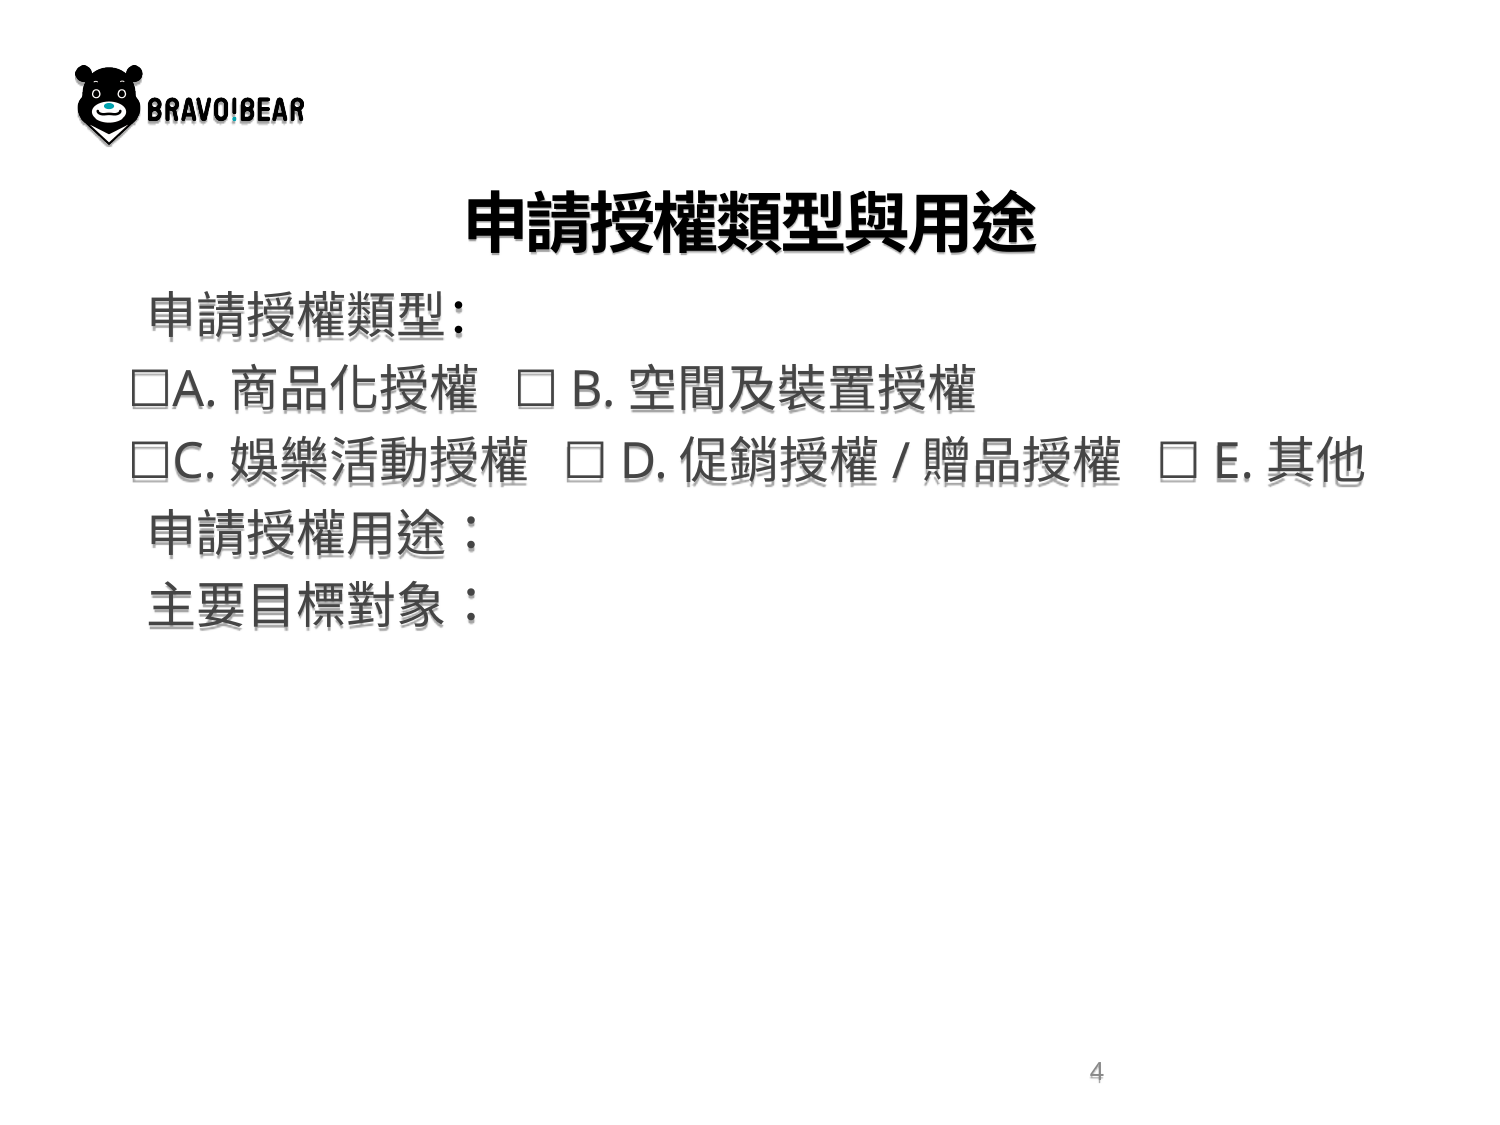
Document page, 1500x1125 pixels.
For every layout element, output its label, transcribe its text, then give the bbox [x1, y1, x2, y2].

text_box [1074, 1042, 1426, 1103]
text_box 申請授權類型： ☐A.商品化授權 ☐B.空間及裝置授權 ☐C.娛樂活動授權 ☐D.促銷授權/贈品授權 ☐E.其他 申請授權用途： 主要目標對象： [75, 276, 1426, 1013]
